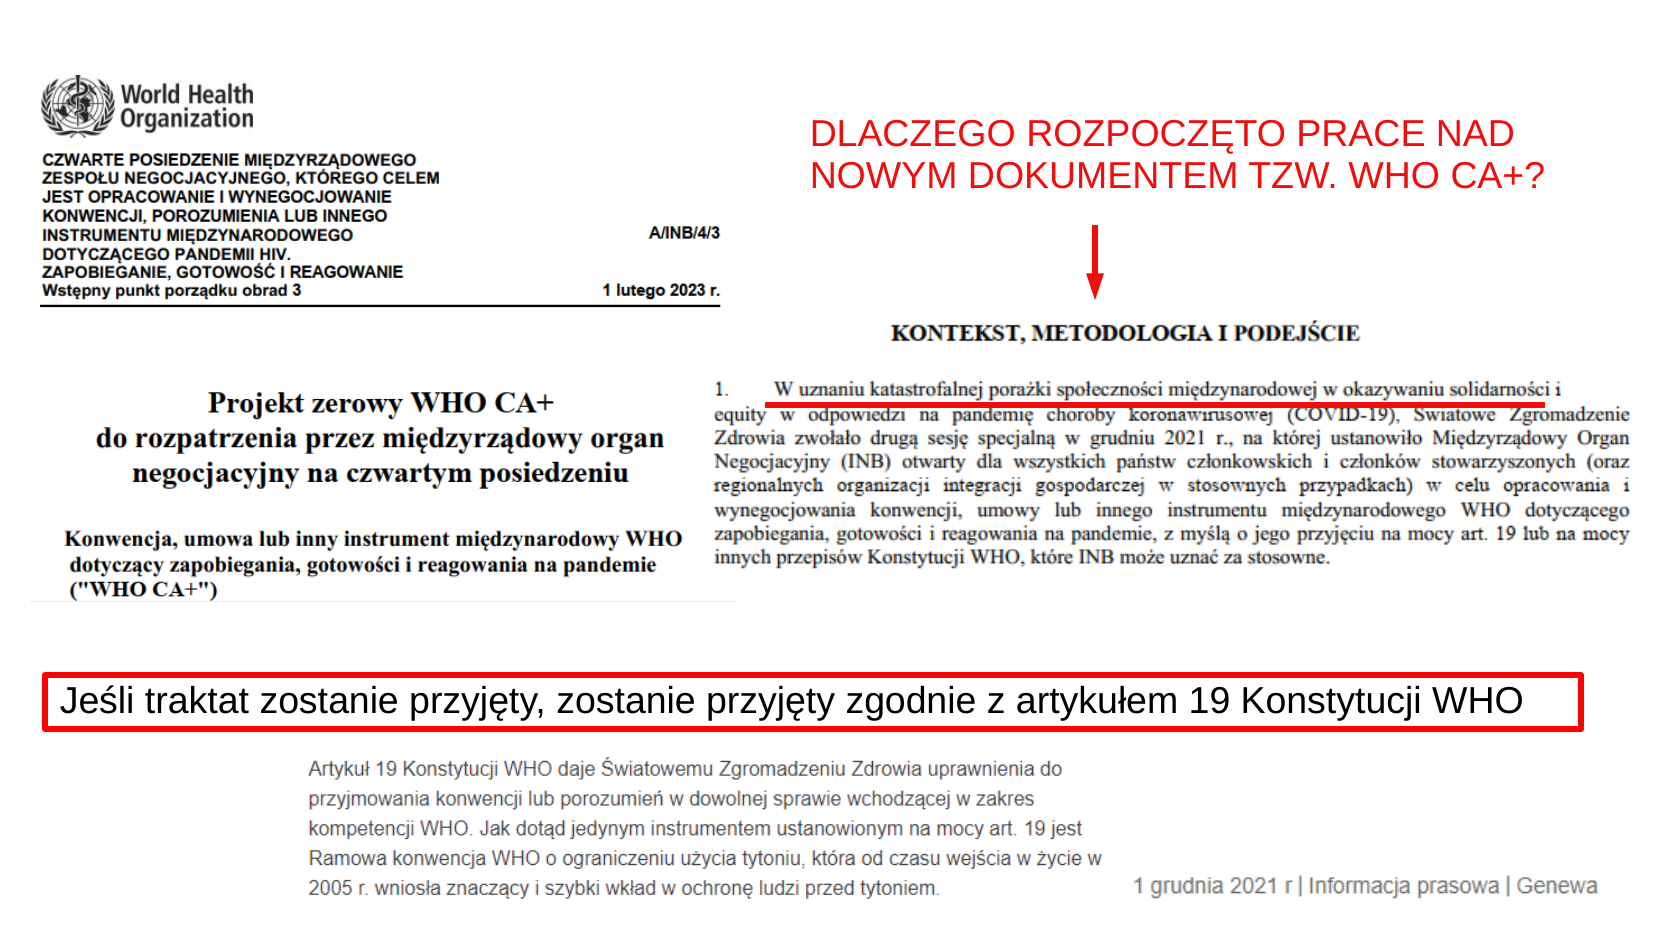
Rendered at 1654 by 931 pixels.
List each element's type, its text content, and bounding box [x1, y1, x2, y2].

text_box Jeśli traktat zostanie przyjęty, zostanie przyjęty zgodnie z artykułem 19 Konstytucji WHO [48, 678, 1578, 726]
text_box DLACZEGO ROZPOCZĘTO PRACE NAD NOWYM DOKUMENTEM TZW. WHO CA+? [795, 105, 1606, 204]
picture [30, 75, 1636, 602]
picture [1125, 868, 1602, 901]
picture [300, 756, 1109, 901]
